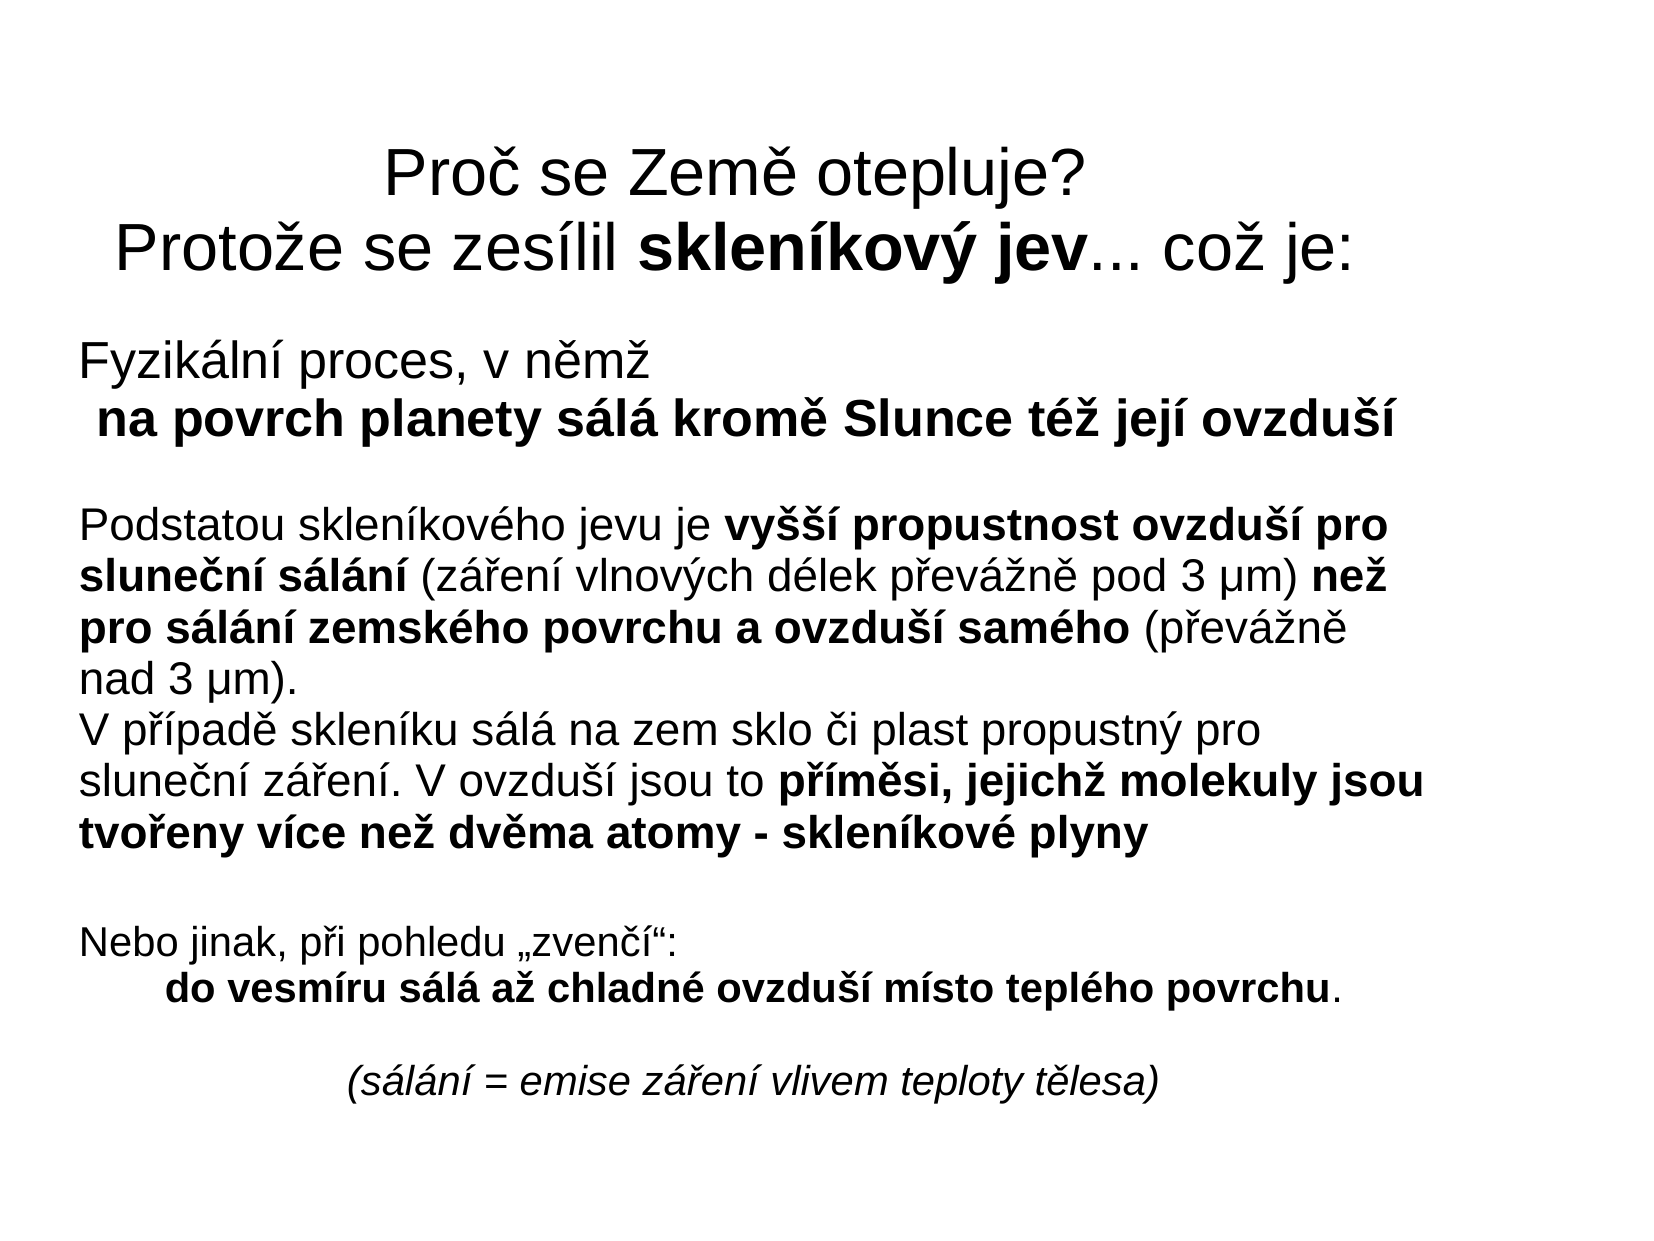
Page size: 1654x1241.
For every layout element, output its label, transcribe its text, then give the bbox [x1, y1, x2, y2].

subtitle Fyzikální proces, v němž na povrch planety sálá kromě Slunce též její ovzduší Podstatou skleníkového jevu je vyšší propustnost ovzduší pro sluneční sálání (záření vlnových délek převážně pod 3 μm) než pro sálání zemského povrchu a ovzduší samého (převážně nad 3 μm). V případě skleníku sálá na zem sklo či plast propustný pro sluneční záření. V ovzduší jsou to příměsi, jejichž molekuly jsou tvořeny více než dvěma atomy - skleníkové plyny Nebo jinak, při pohledu „zvenčí“: do vesmíru sálá až chladné ovzduší místo teplého povrchu. (sálání = emise záření vlivem teploty tělesa) [78, 292, 1429, 1144]
title Proč se Země otepluje? Protože se zesílil skleníkový jev... což je: [60, 17, 1411, 304]
